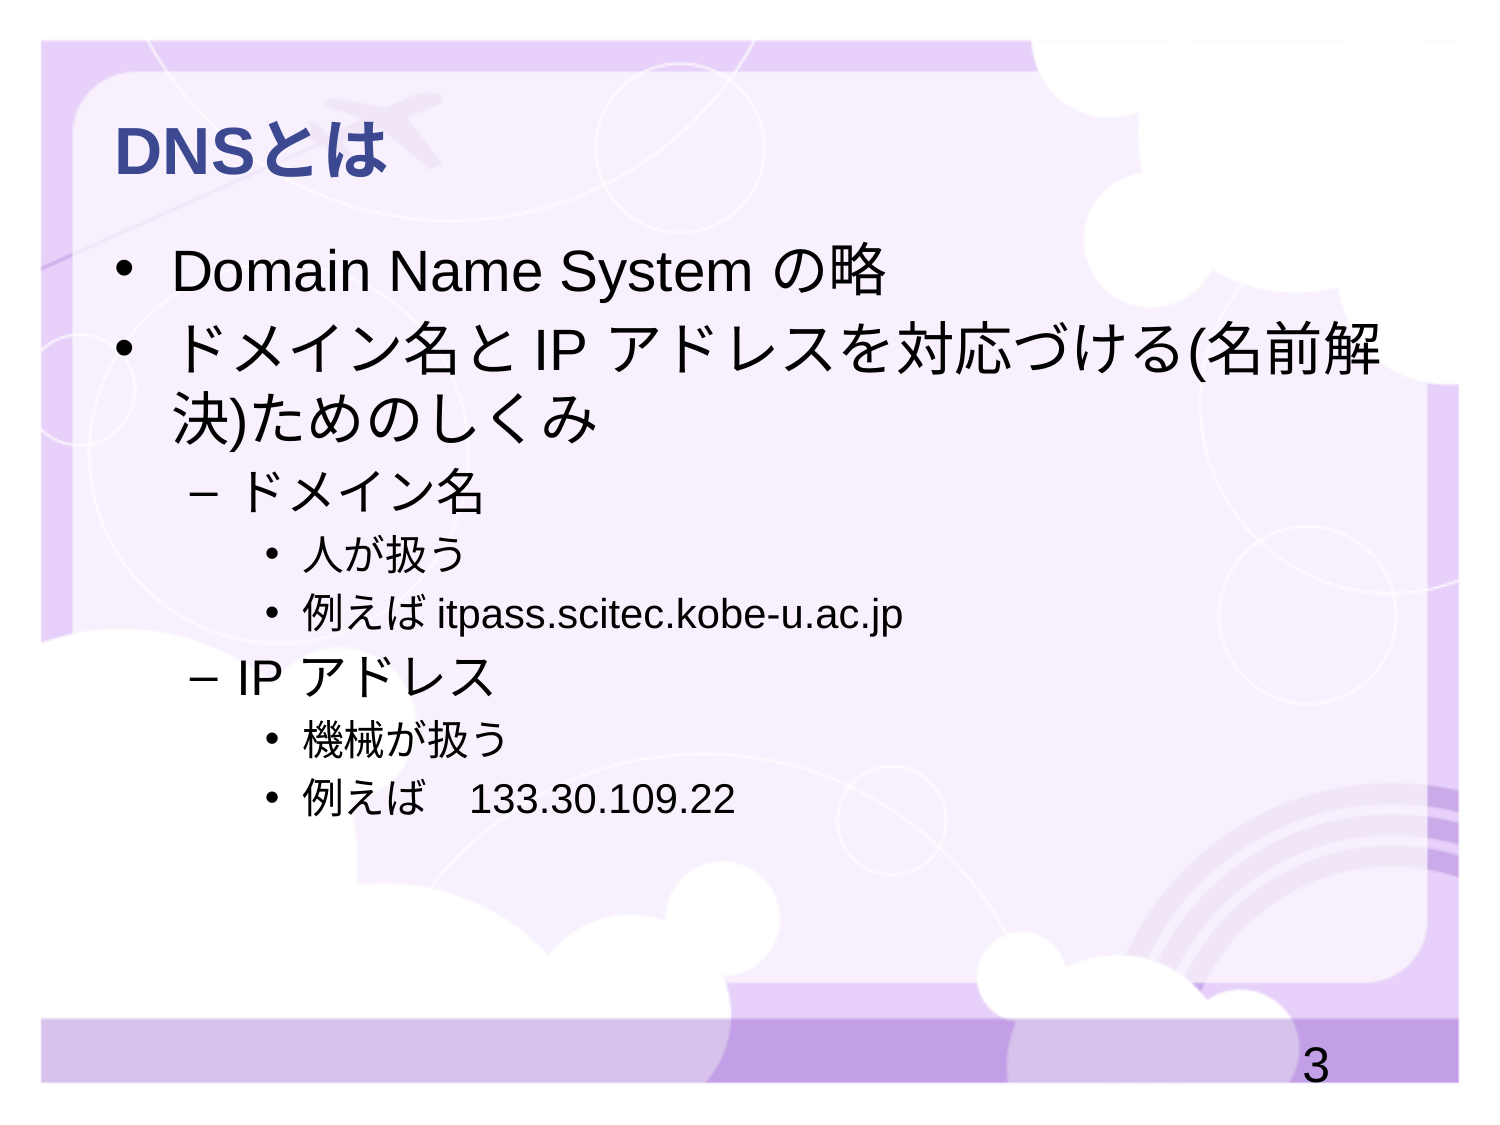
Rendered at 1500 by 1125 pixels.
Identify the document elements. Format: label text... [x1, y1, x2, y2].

picture [0, 0, 1500, 1125]
list Domain Name System の略 ドメイン名と IP アドレスを対応づける(名前解決)ためのしくみ ドメイン名 人が扱う 例えば itpass.scitec.kobe-u.ac.jp IP アドレス 機械が扱う 例えば 133.30.109.22 [99, 224, 1401, 966]
title DNSとは [99, 99, 1388, 216]
